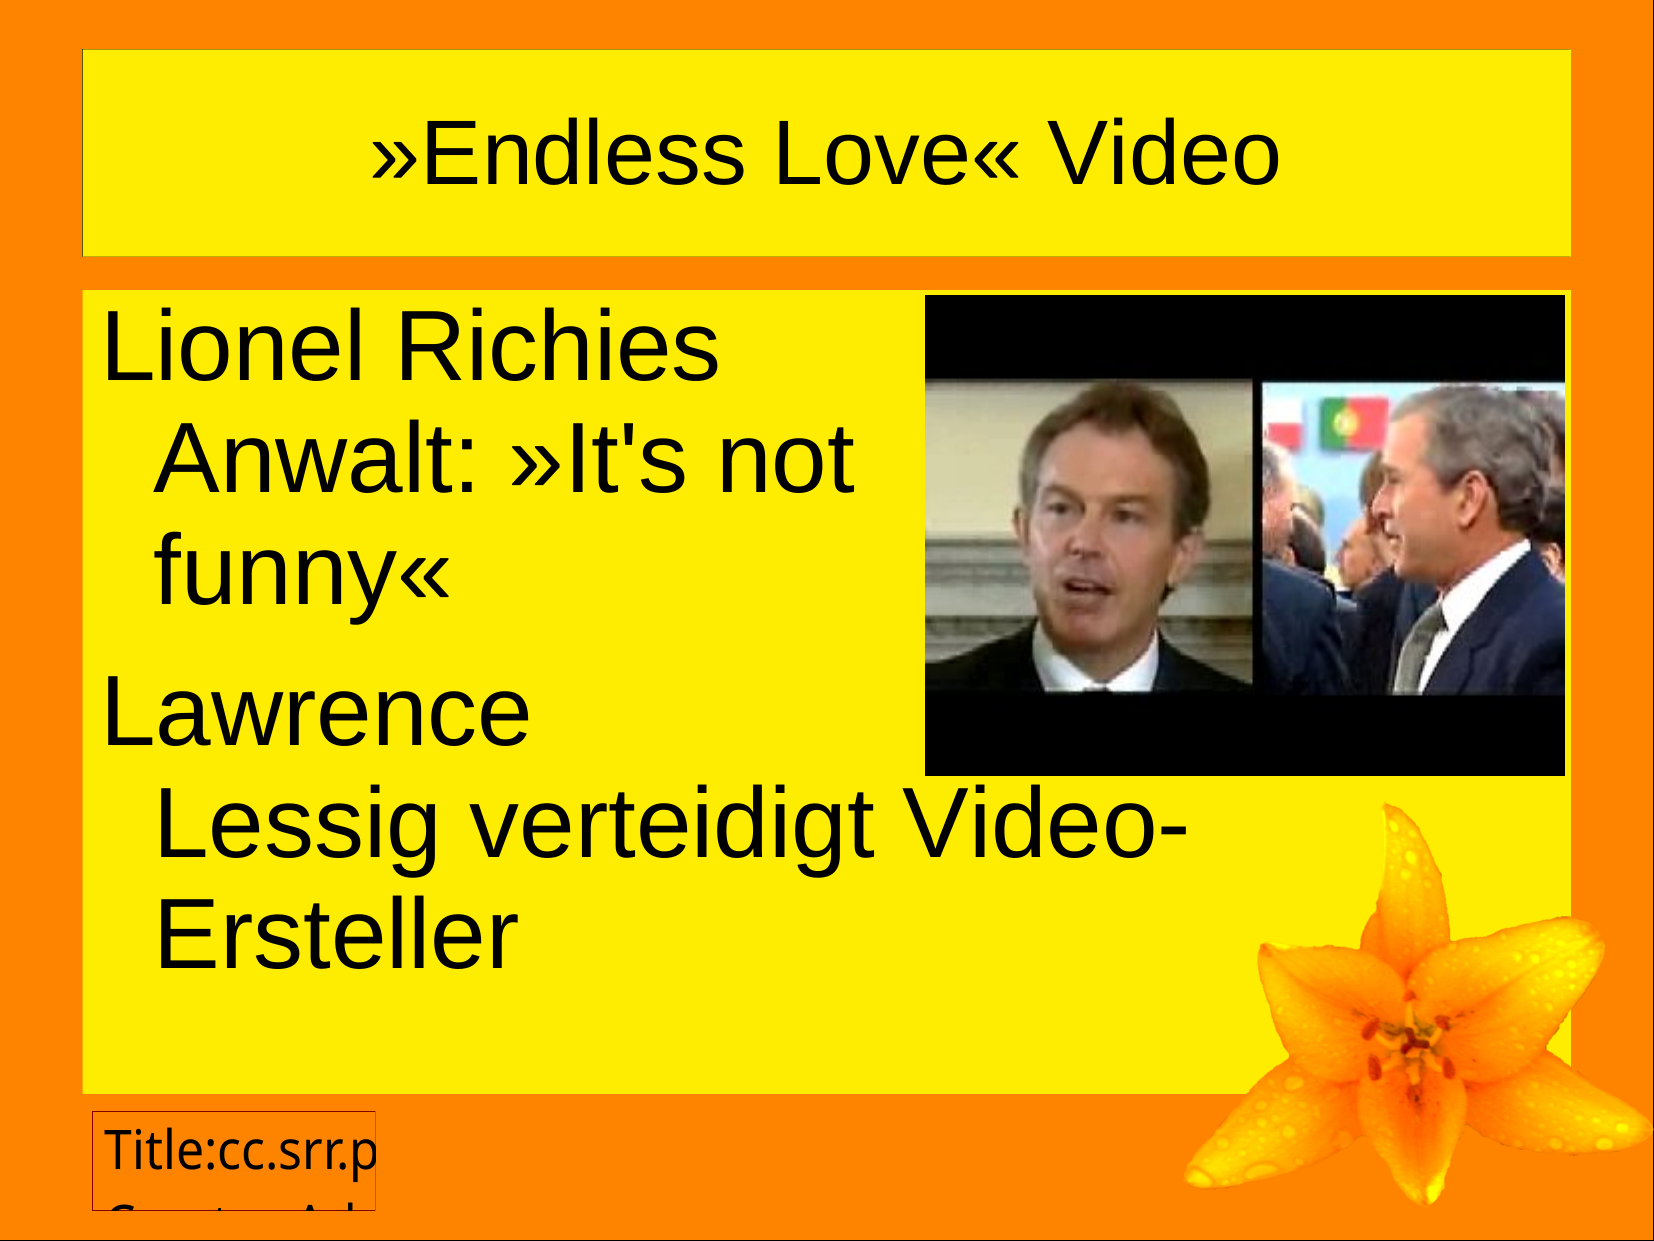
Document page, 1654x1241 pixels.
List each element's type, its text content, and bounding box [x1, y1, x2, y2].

list Lionel Richies Anwalt: »It's not funny« Lawrence Lessig verteidigt Video- Ersteller [82, 290, 1571, 1094]
title »Endless Love« Video [82, 49, 1571, 257]
picture [925, 295, 1654, 1241]
text_box [0, 0, 1654, 1241]
picture [88, 1108, 376, 1211]
